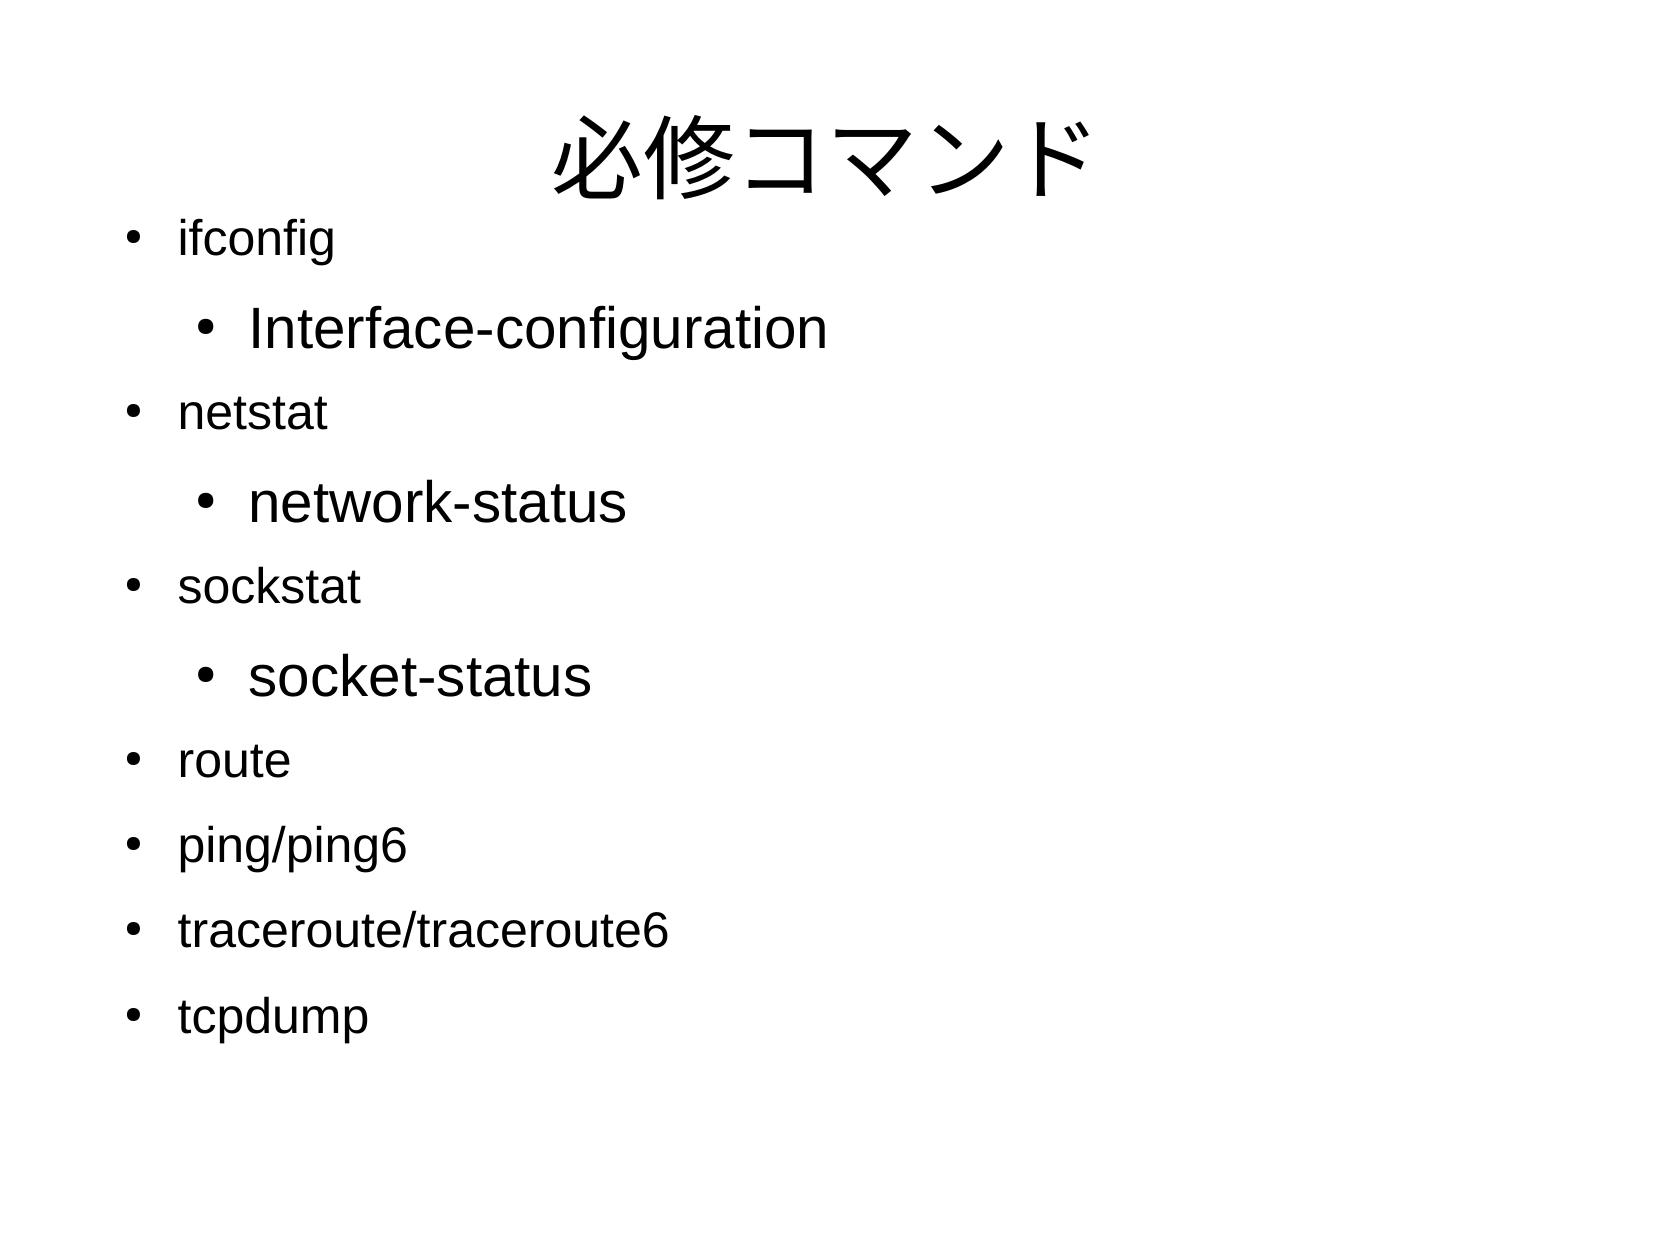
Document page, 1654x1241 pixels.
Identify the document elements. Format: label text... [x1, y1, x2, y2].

title 必修コマンド [82, 49, 1571, 257]
list ifconfig Interface-configuration netstat network-status sockstat socket-status route ping/ping6 traceroute/traceroute6 tcpdump [106, 210, 1595, 1130]
